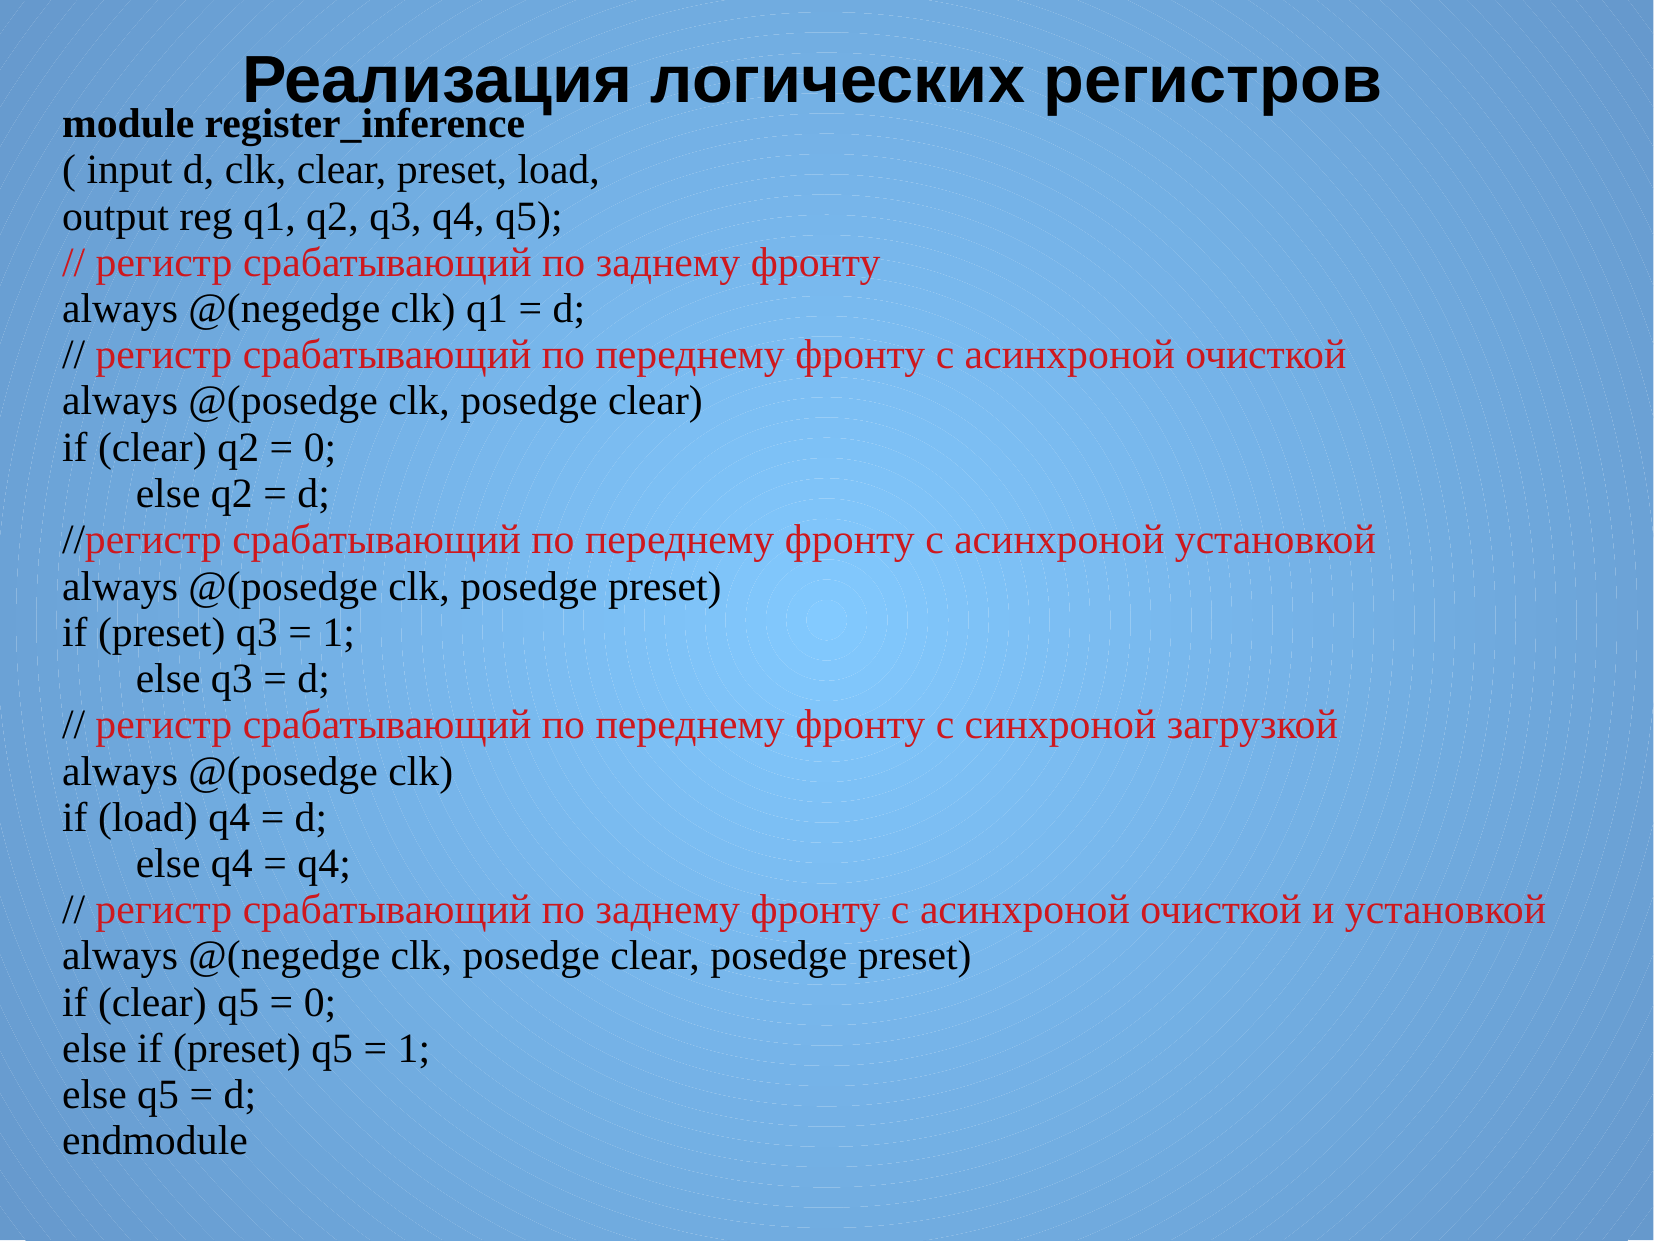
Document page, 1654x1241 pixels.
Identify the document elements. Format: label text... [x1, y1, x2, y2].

text_box module register_inference ( input d, clk, clear, preset, load, output reg q1, q2, q3, q4, q5); // регистр срабатывающий по заднему фронту always @(negedge clk) q1 = d; // регистр срабатывающий по переднему фронту с асинхроной очисткой always @(posedge clk, posedge clear) if (clear) q2 = 0; else q2 = d; //регистр срабатывающий по переднему фронту с асинхроной установкой always @(posedge clk, posedge preset) if (preset) q3 = 1; else q3 = d; // регистр срабатывающий по переднему фронту с синхроной загрузкой always @(posedge clk) if (load) q4 = d; else q4 = q4; // регистр срабатывающий по заднему фронту с асинхроной очисткой и установкой always @(negedge clk, posedge clear, posedge preset) if (clear) q5 = 0; else if (preset) q5 = 1; else q5 = d; endmodule [47, 92, 1607, 1205]
text_box Реализация логических регистров [227, 34, 1427, 92]
